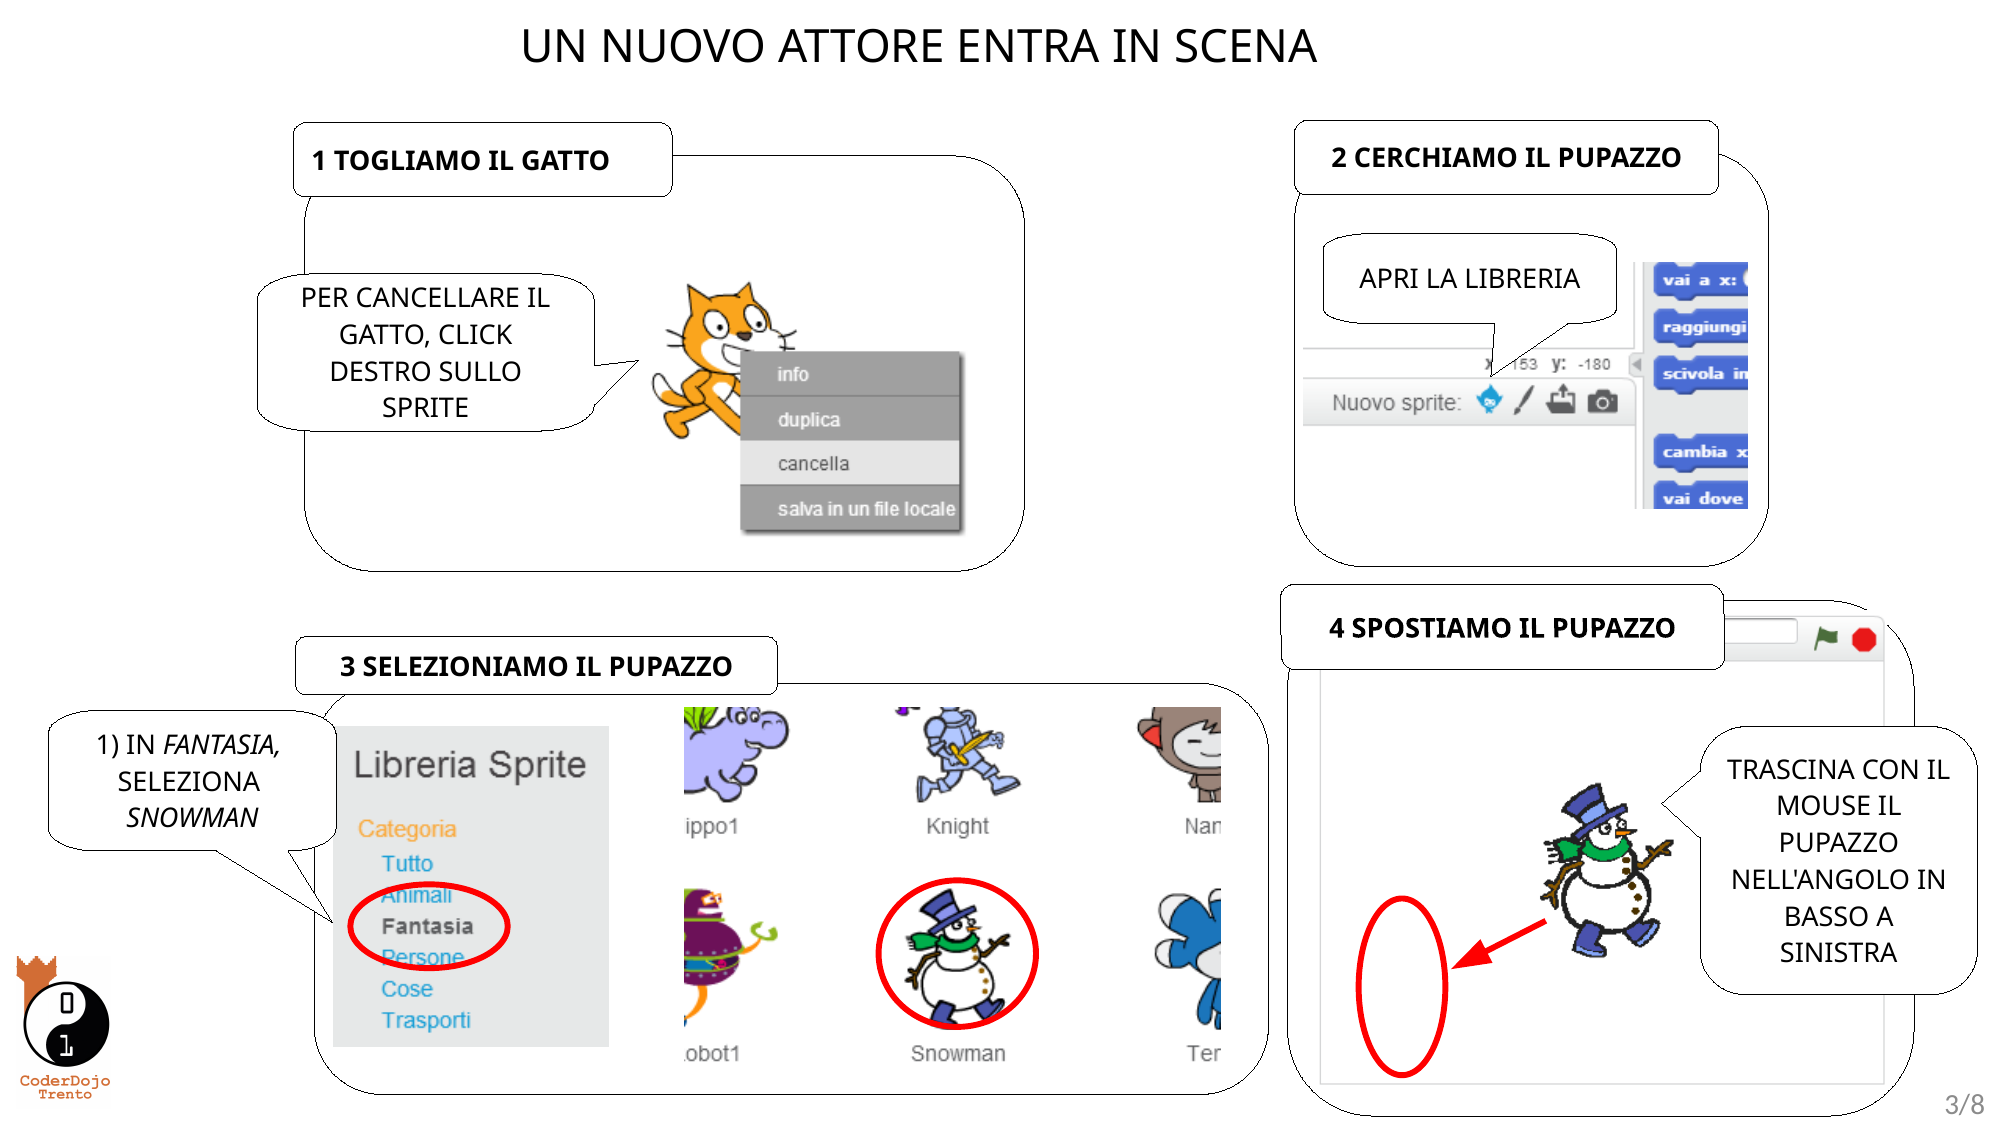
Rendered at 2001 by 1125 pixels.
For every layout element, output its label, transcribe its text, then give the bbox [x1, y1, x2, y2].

text_box 4 SPOSTIAMO IL PUPAZZO [1280, 584, 1725, 670]
text_box TRASCINA CON IL MOUSE IL PUPAZZO NELL'ANGOLO IN BASSO A SINISTRA [1661, 726, 1978, 995]
text_box [1294, 153, 1769, 567]
text_box 2 CERCHIAMO IL PUPAZZO [1294, 120, 1719, 195]
picture [333, 726, 609, 1047]
text_box 1 TOGLIAMO IL GATTO [293, 122, 673, 197]
text_box APRI LA LIBRERIA [1323, 233, 1617, 377]
text_box [1724, 600, 1867, 610]
picture [1314, 610, 1887, 1087]
picture [16, 956, 111, 1109]
text_box [1887, 624, 1915, 726]
picture [1303, 262, 1748, 509]
text_box PER CANCELLARE IL GATTO, CLICK DESTRO SULLO SPRITE [257, 273, 639, 432]
text_box 1) IN FANTASIA, SELEZIONA SNOWMAN [48, 710, 337, 923]
picture [631, 256, 983, 552]
text_box [304, 155, 1025, 572]
text_box [1287, 669, 1915, 1117]
text_box UN NUOVO ATTORE ENTRA IN SCENA [505, 6, 1414, 85]
picture [684, 707, 1221, 1099]
text_box 3 SELEZIONIAMO IL PUPAZZO [295, 636, 778, 695]
